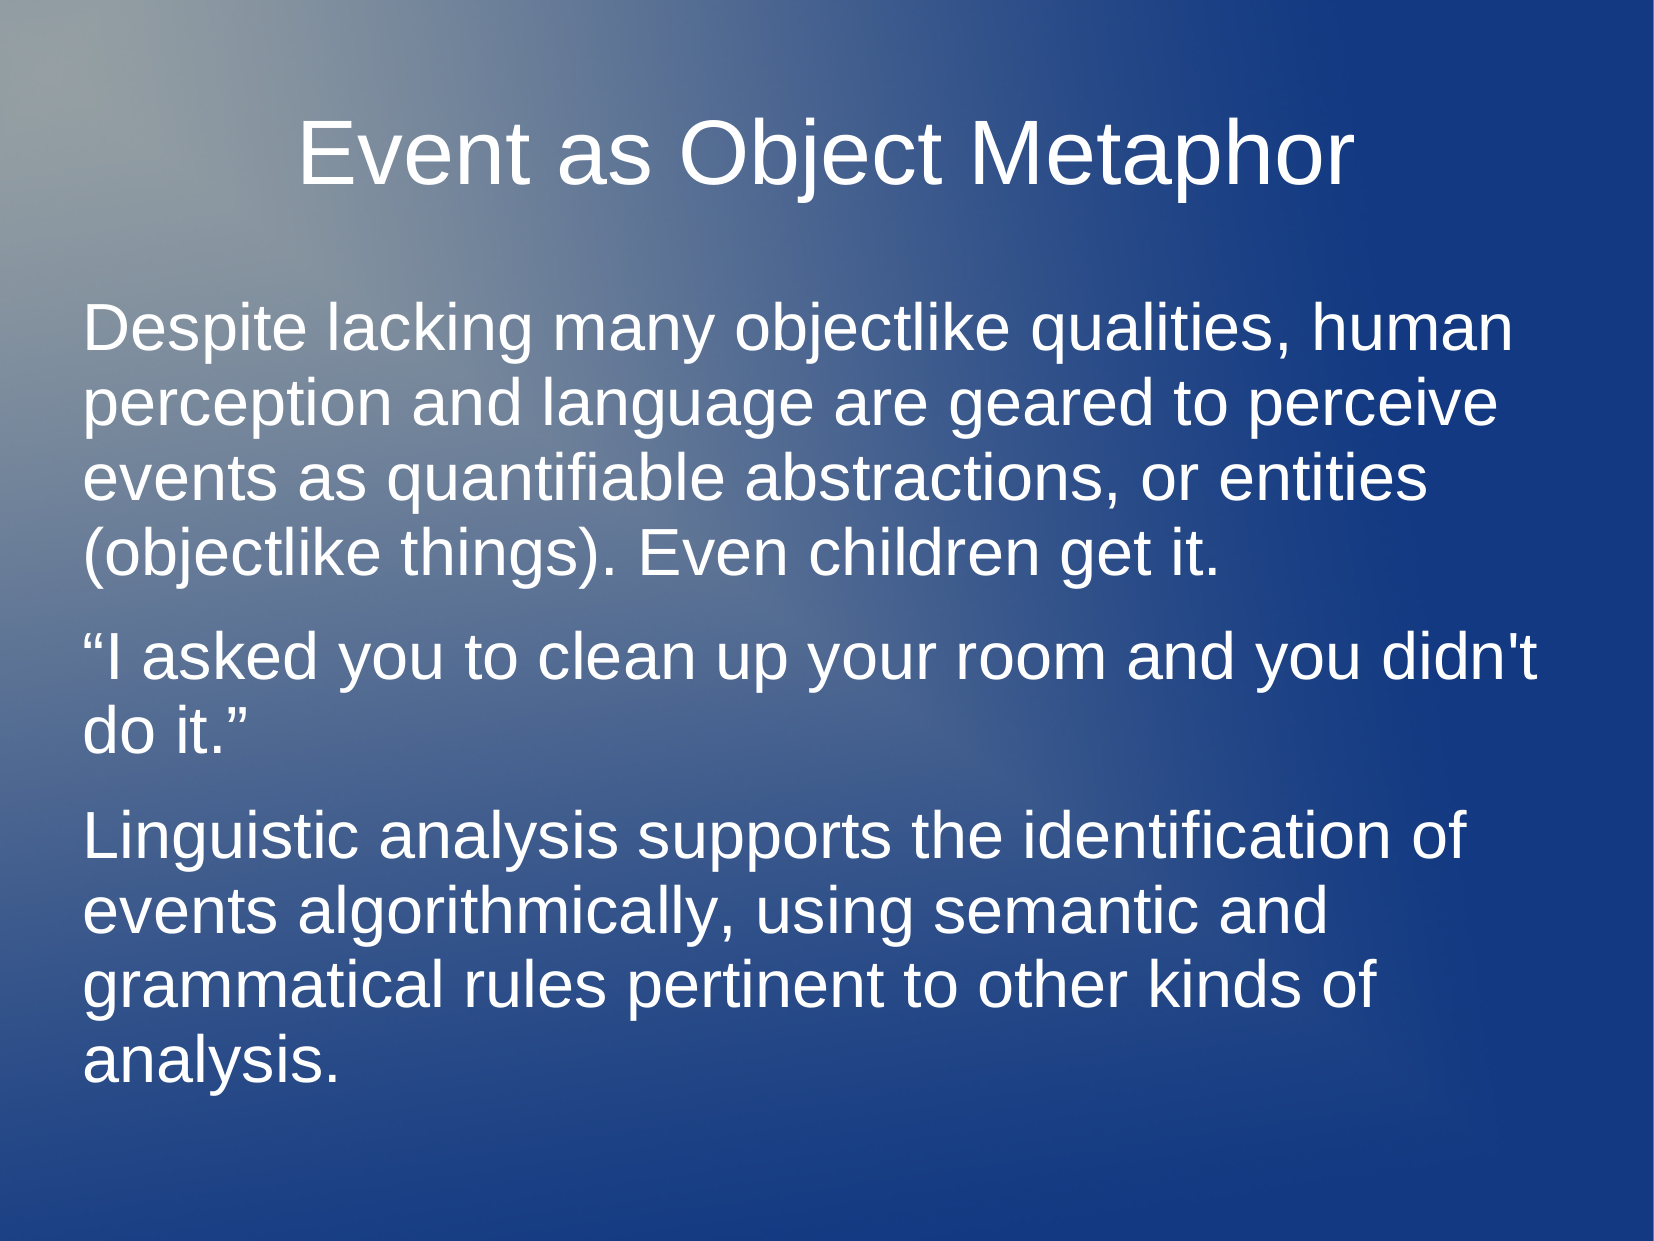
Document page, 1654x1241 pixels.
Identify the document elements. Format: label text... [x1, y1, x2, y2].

picture [0, 0, 1654, 1241]
list Despite lacking many objectlike qualities, human perception and language are geared to perceive events as quantifiable abstractions, or entities (objectlike things). Even children get it. “I asked you to clean up your room and you didn't do it.” Linguistic analysis supports the identification of events algorithmically, using semantic and grammatical rules pertinent to other kinds of analysis. [82, 290, 1571, 1109]
title Event as Object Metaphor [82, 49, 1571, 257]
